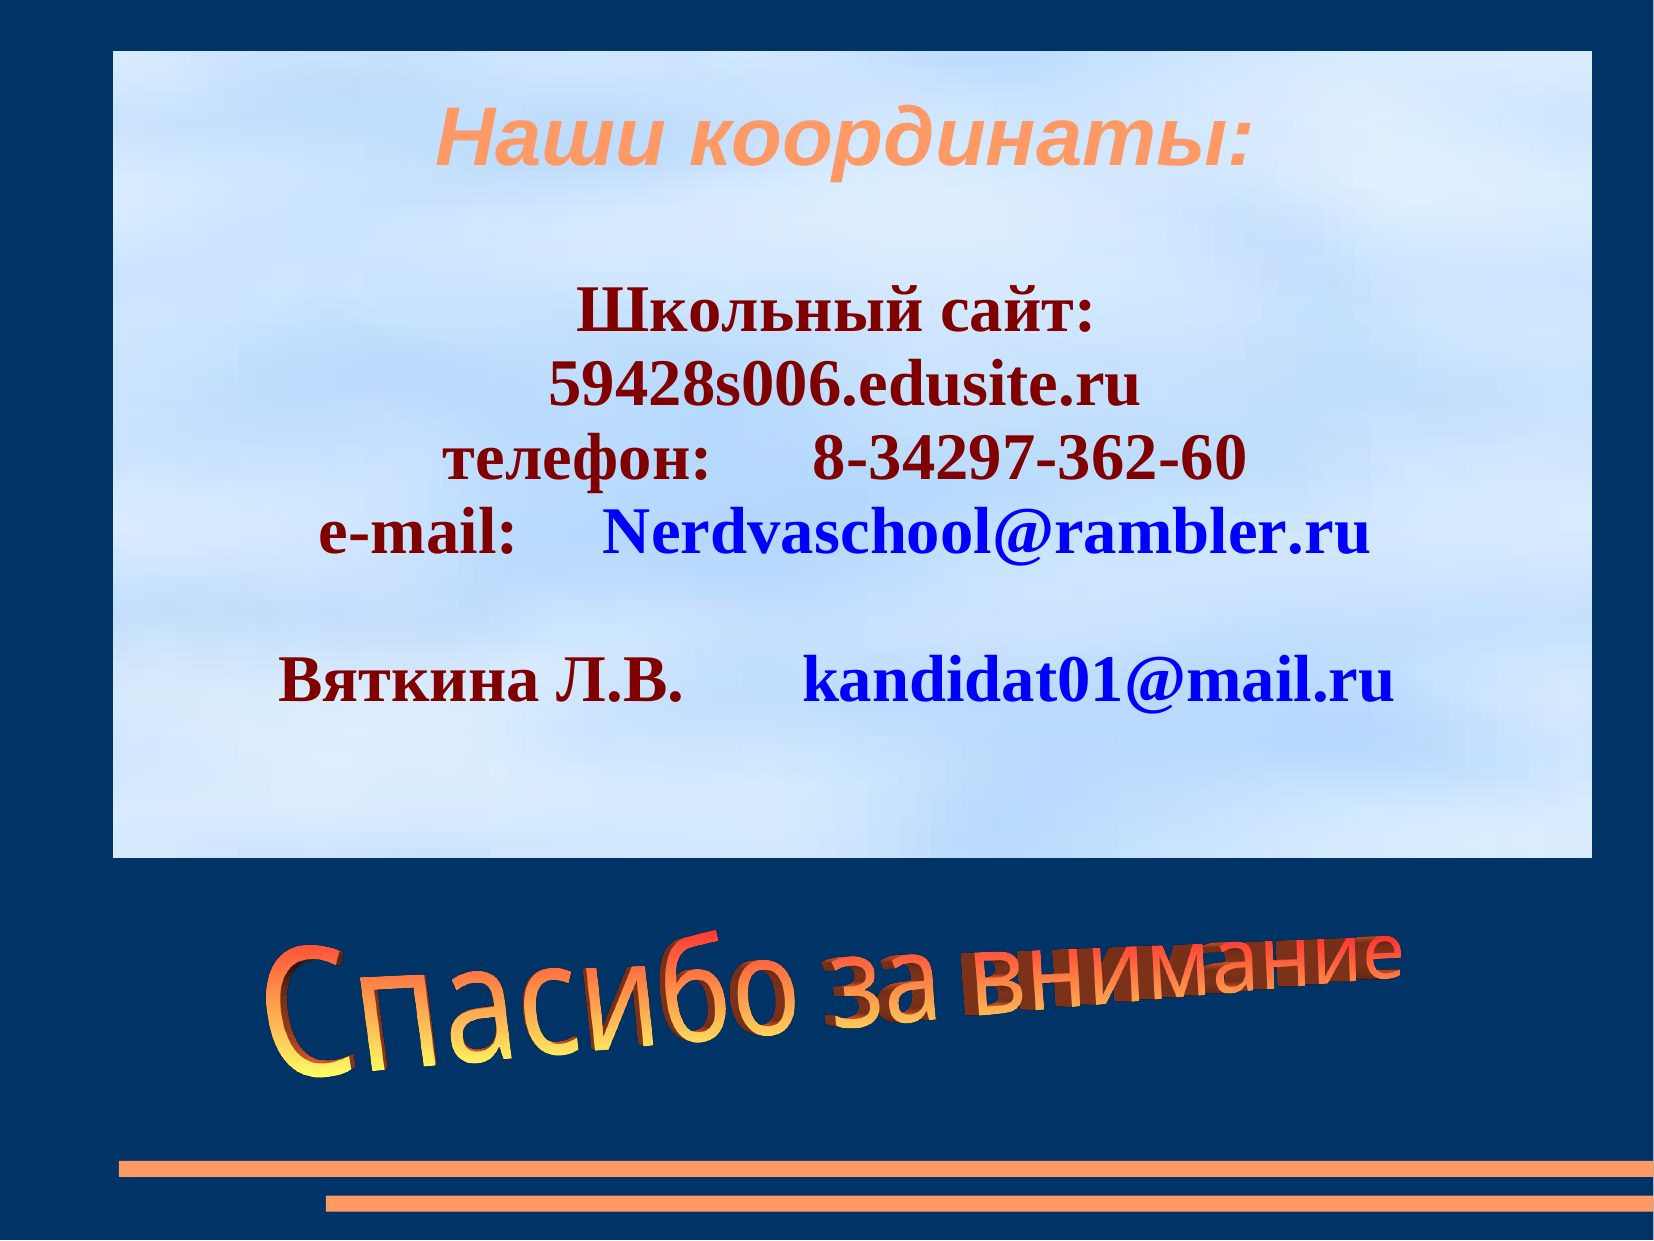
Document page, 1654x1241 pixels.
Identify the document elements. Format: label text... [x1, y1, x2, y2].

title Наши координаты: [139, 40, 1552, 229]
subtitle Школьный сайт: 59428s006.edusite.ru телефон: 8-34297-362-60 e-mail: Nerdvaschool@rambler.ru Вяткина Л.В. kandidat01@mail.ru [126, 229, 1566, 833]
picture [113, 51, 1592, 858]
